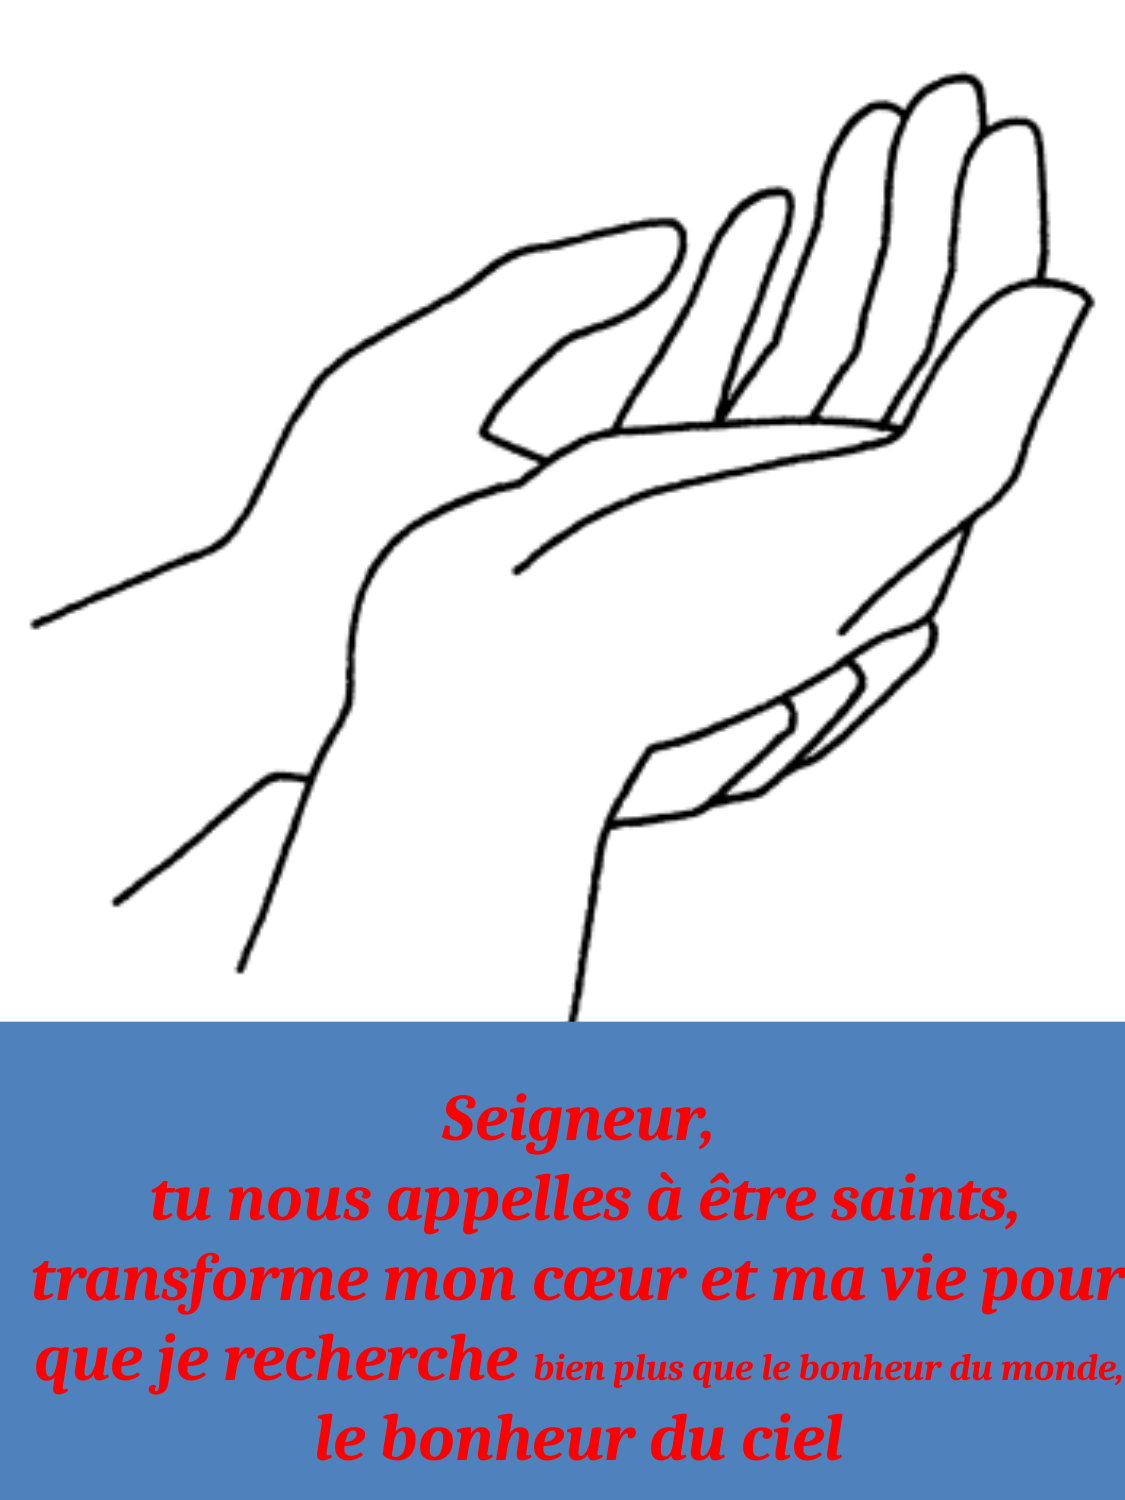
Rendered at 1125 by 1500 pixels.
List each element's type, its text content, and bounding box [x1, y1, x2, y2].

text_box Seigneur, tu nous appelles à être saints, transforme mon cœur et ma vie pour que je recherche bien plus que le bonheur du monde, le bonheur du ciel [0, 1021, 1125, 1500]
picture [0, 0, 1125, 1021]
